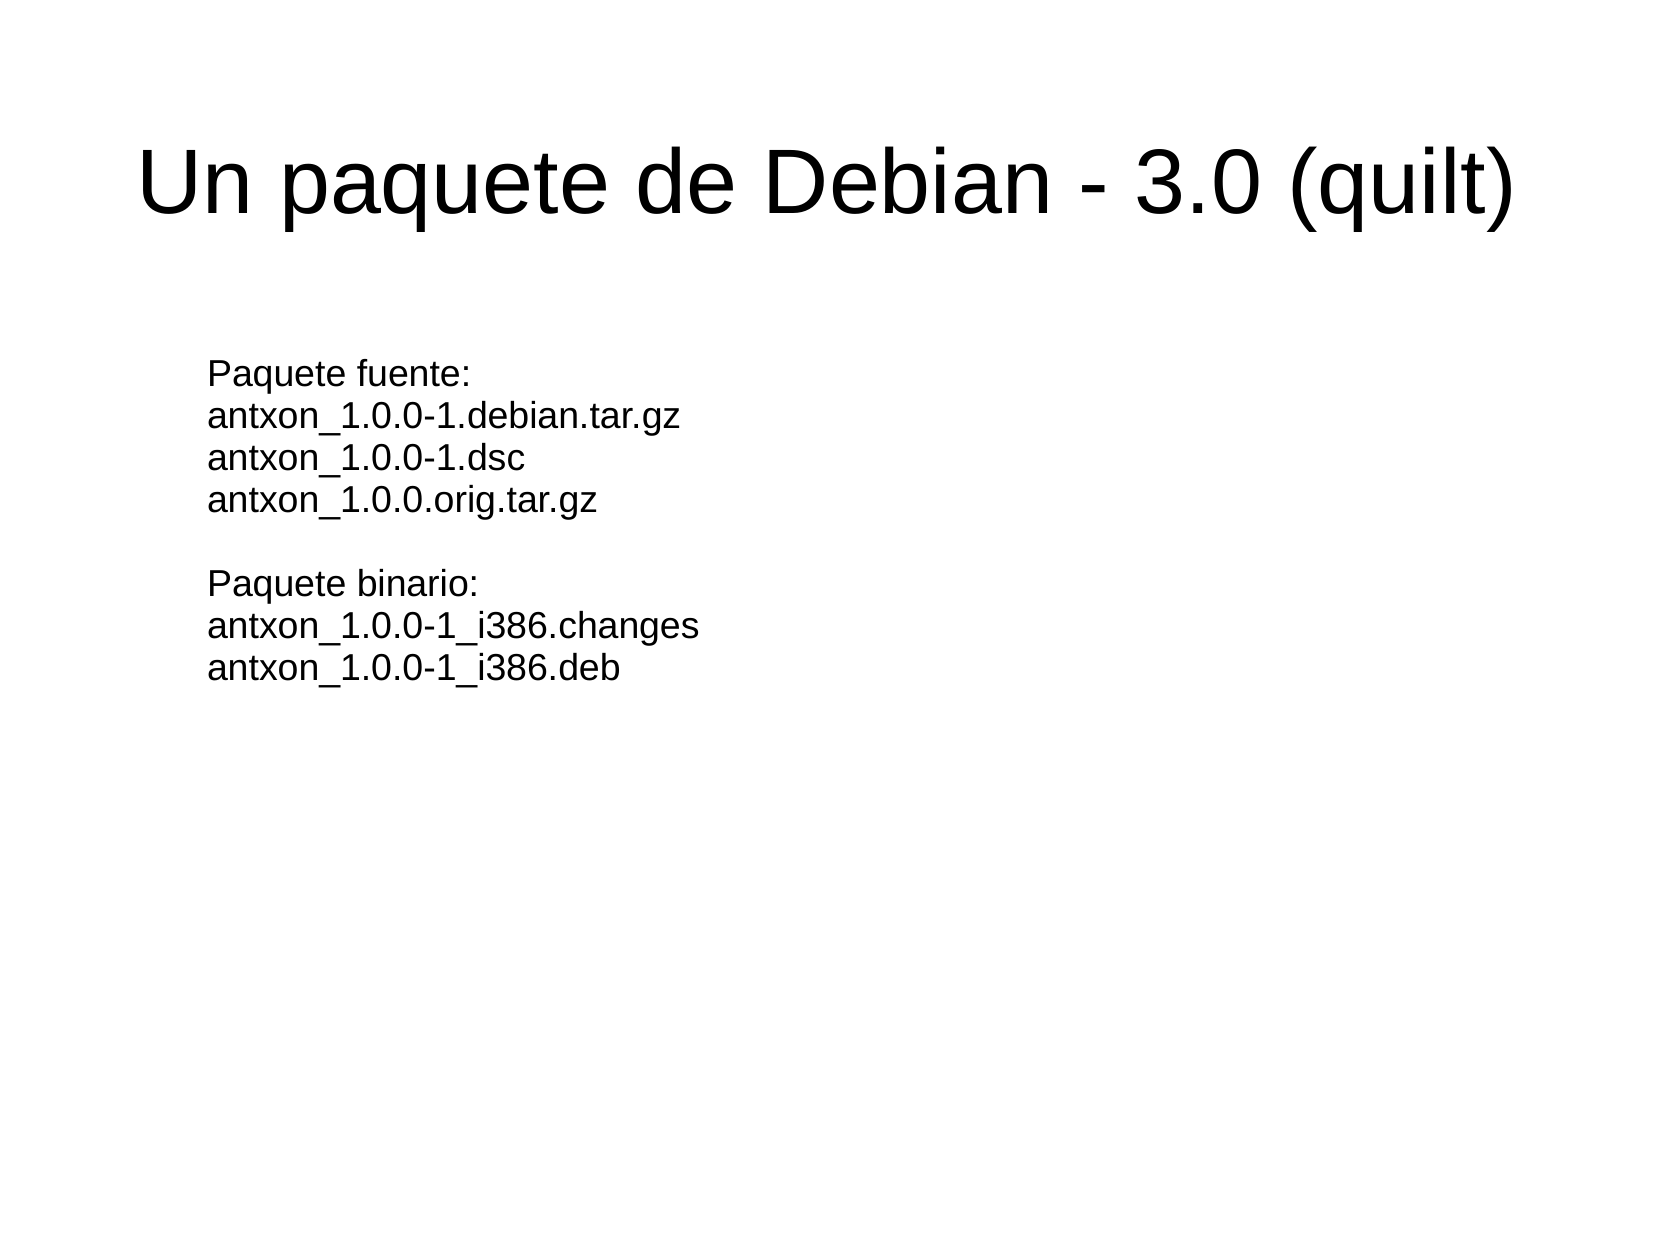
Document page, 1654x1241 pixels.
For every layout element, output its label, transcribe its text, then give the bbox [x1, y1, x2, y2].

title Un paquete de Debian - 3.0 (quilt) [121, 102, 1534, 311]
list Paquete fuente: antxon_1.0.0-1.debian.tar.gz antxon_1.0.0-1.dsc antxon_1.0.0.orig.tar.gz Paquete binario: antxon_1.0.0-1_i386.changes antxon_1.0.0-1_i386.deb [121, 344, 1534, 1127]
